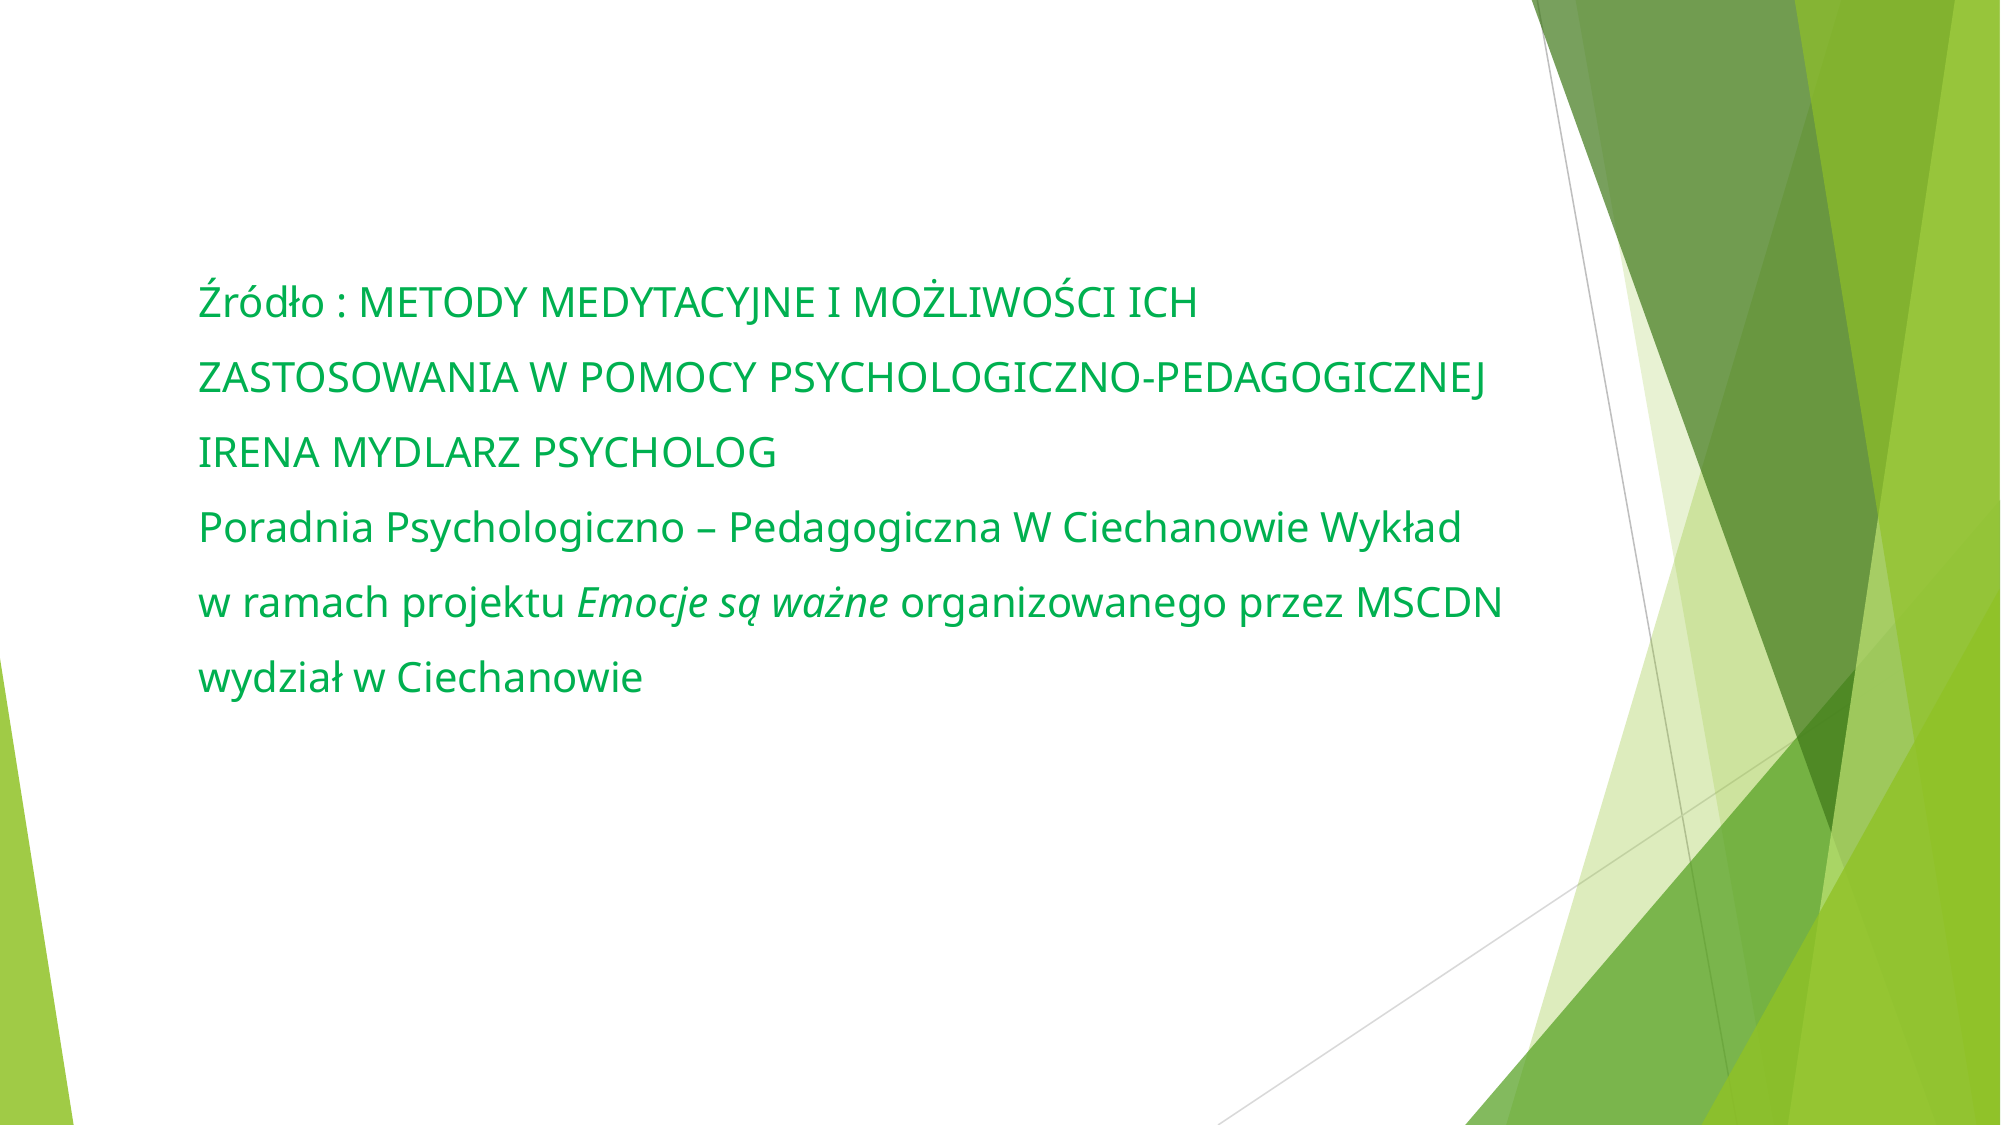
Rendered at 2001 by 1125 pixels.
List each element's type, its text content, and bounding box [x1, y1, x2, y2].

text_box Źródło : METODY MEDYTACYJNE I MOŻLIWOŚCI ICH ZASTOSOWANIA W POMOCY PSYCHOLOGICZNO-PEDAGOGICZNEJ IRENA MYDLARZ PSYCHOLOG Poradnia Psychologiczno – Pedagogiczna W Ciechanowie Wykład w ramach projektu Emocje są ważne organizowanego przez MSCDN wydział w Ciechanowie [183, 243, 1522, 781]
